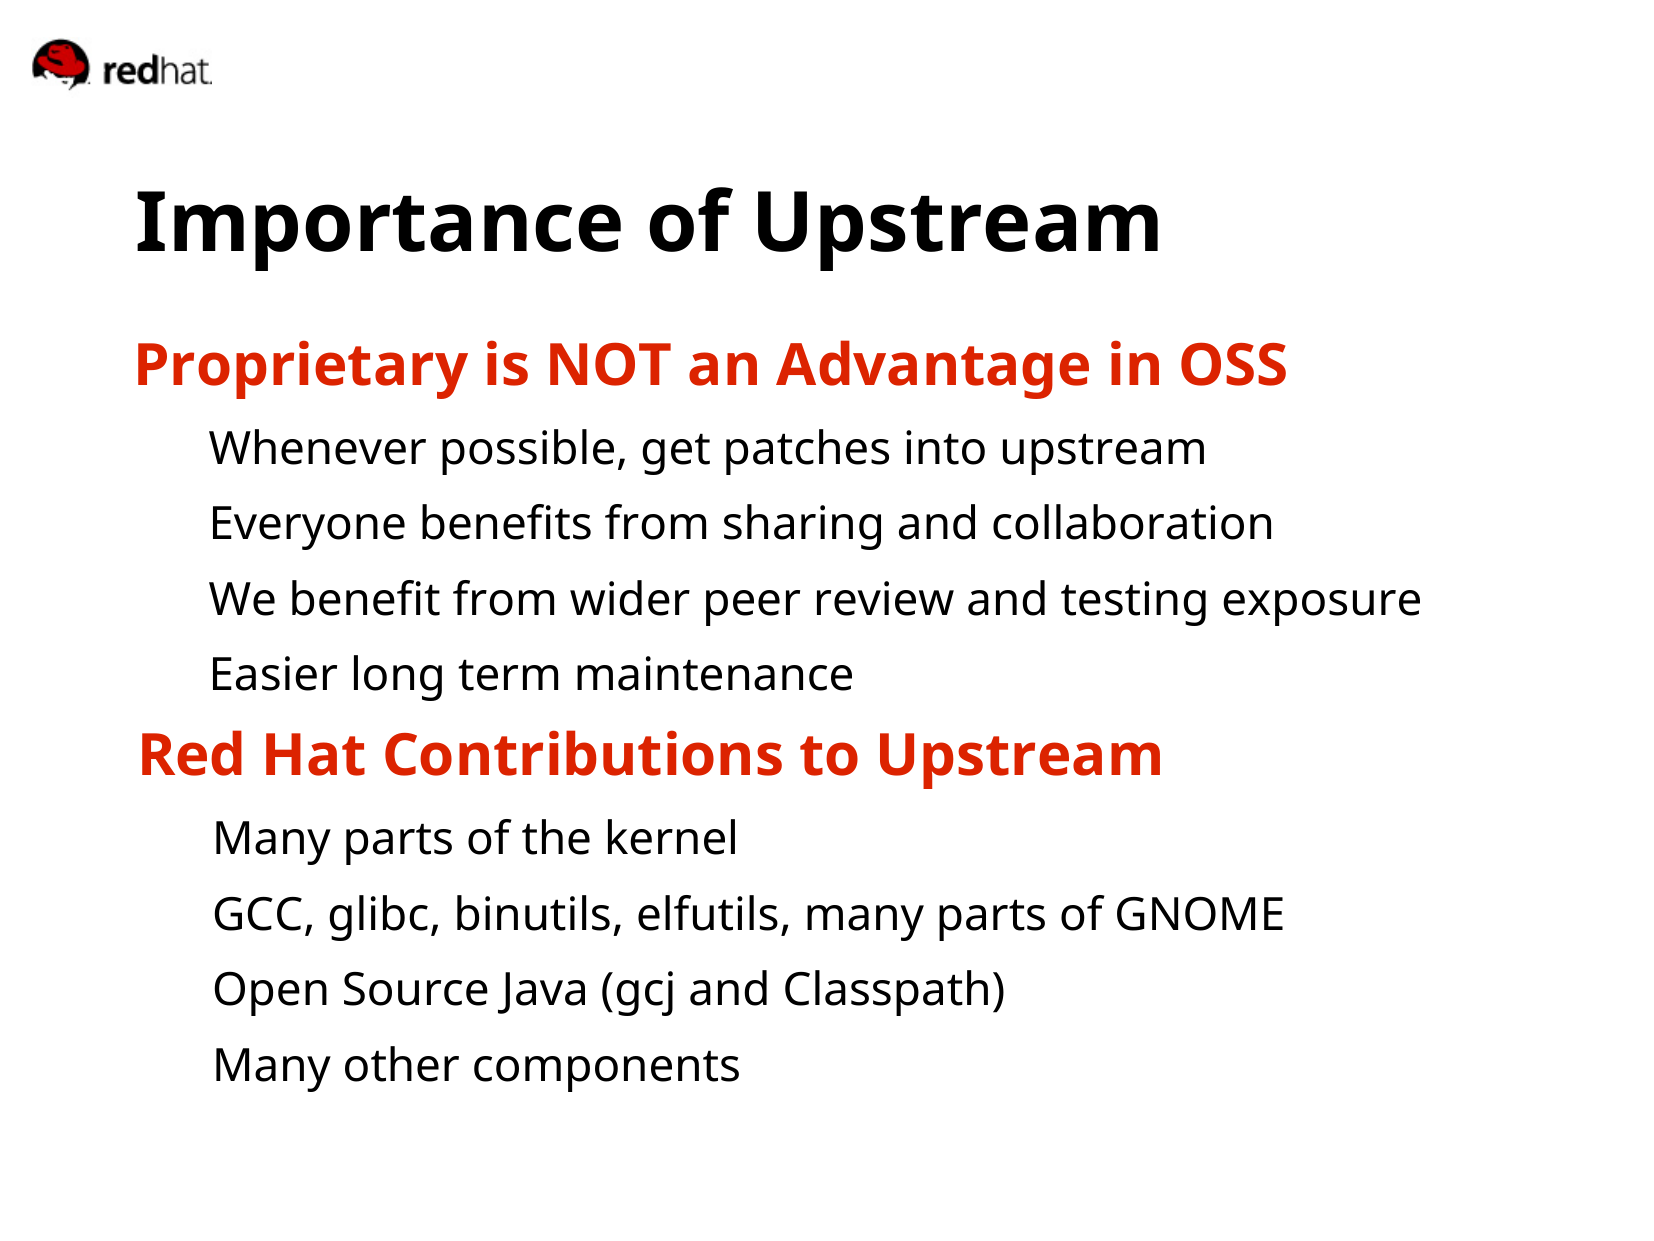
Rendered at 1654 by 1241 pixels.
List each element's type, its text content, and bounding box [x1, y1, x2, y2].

list Red Hat Contributions to Upstream Many parts of the kernel GCC, glibc, binutils, elfutils, many parts of GNOME Open Source Java (gcj and Classpath) Many other components [122, 705, 1572, 1066]
picture [31, 37, 212, 98]
list Proprietary is NOT an Advantage in OSS Whenever possible, get patches into upstream Everyone benefits from sharing and collaboration We benefit from wider peer review and testing exposure Easier long term maintenance [118, 315, 1568, 676]
title Importance of Upstream [135, 136, 1541, 302]
